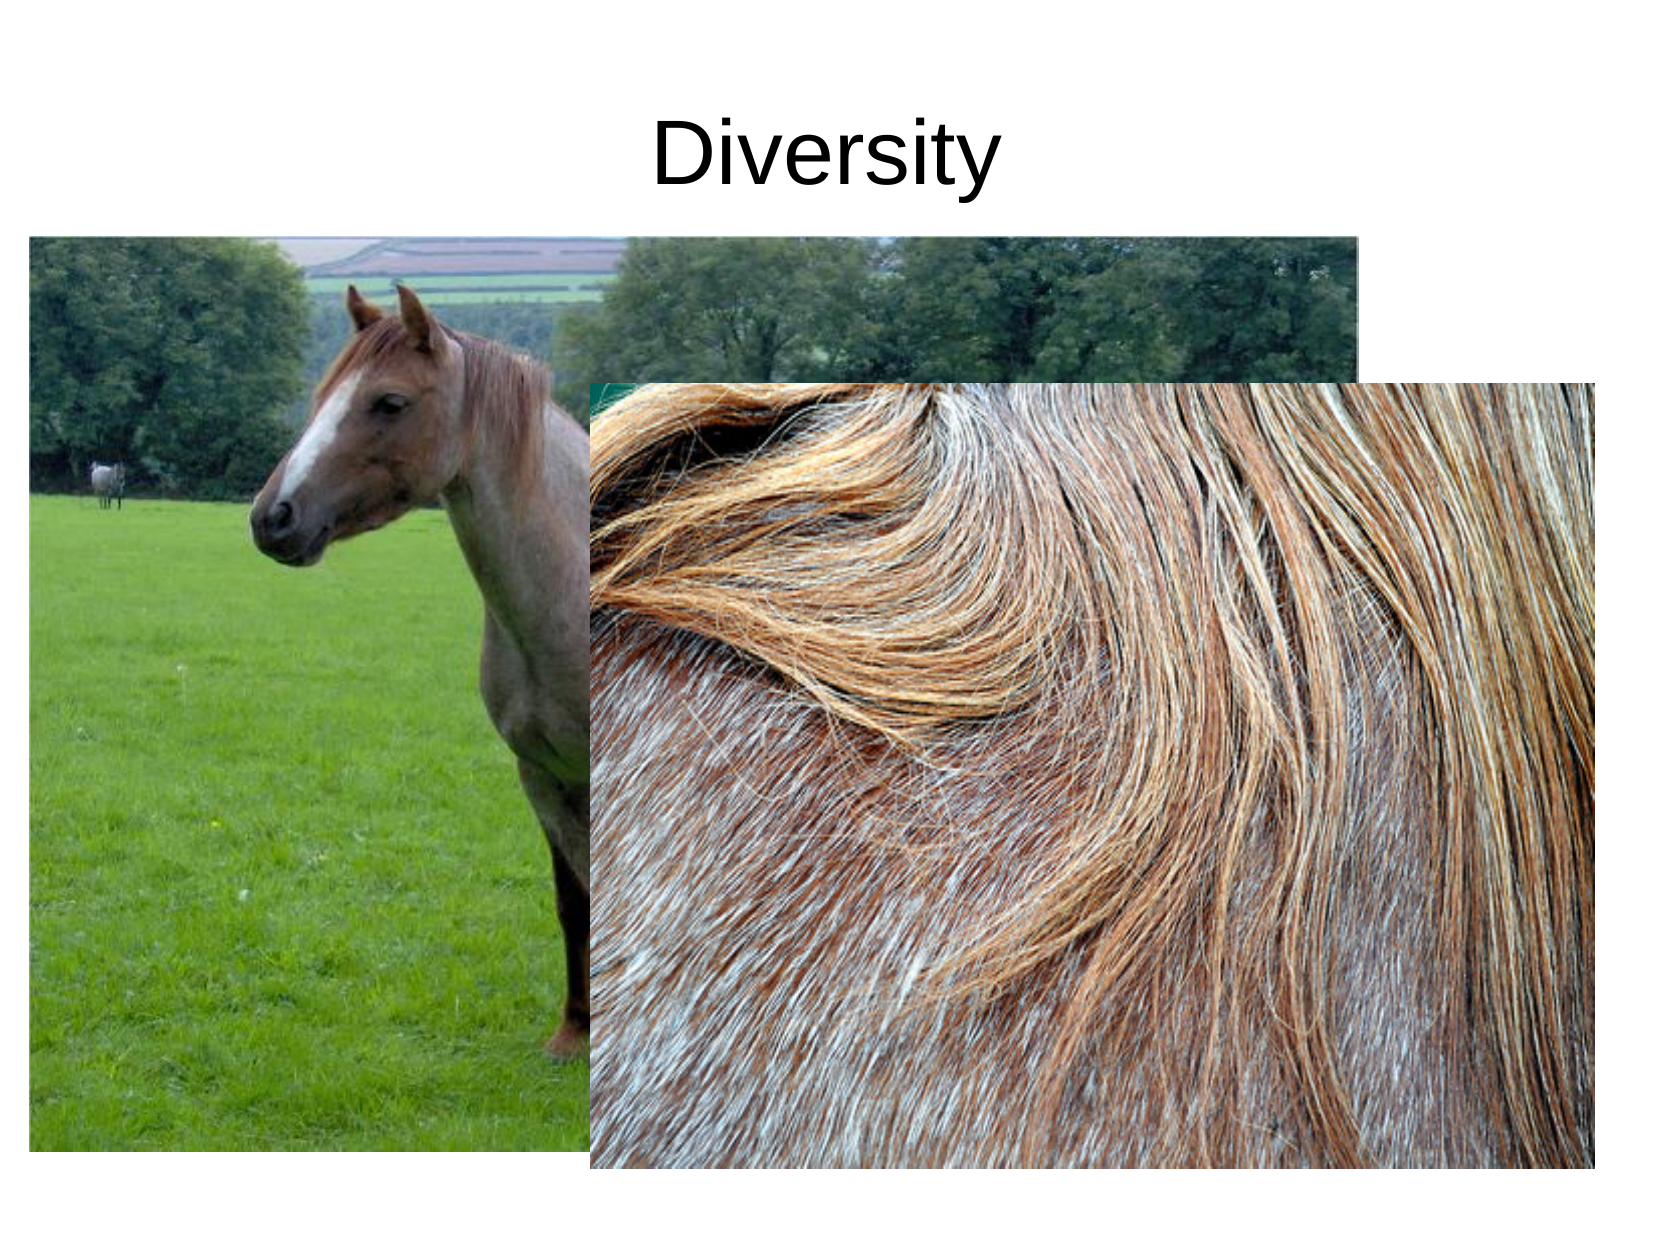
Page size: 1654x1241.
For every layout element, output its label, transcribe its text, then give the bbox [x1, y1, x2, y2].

picture [29, 236, 1595, 1169]
title Diversity [82, 49, 1571, 257]
